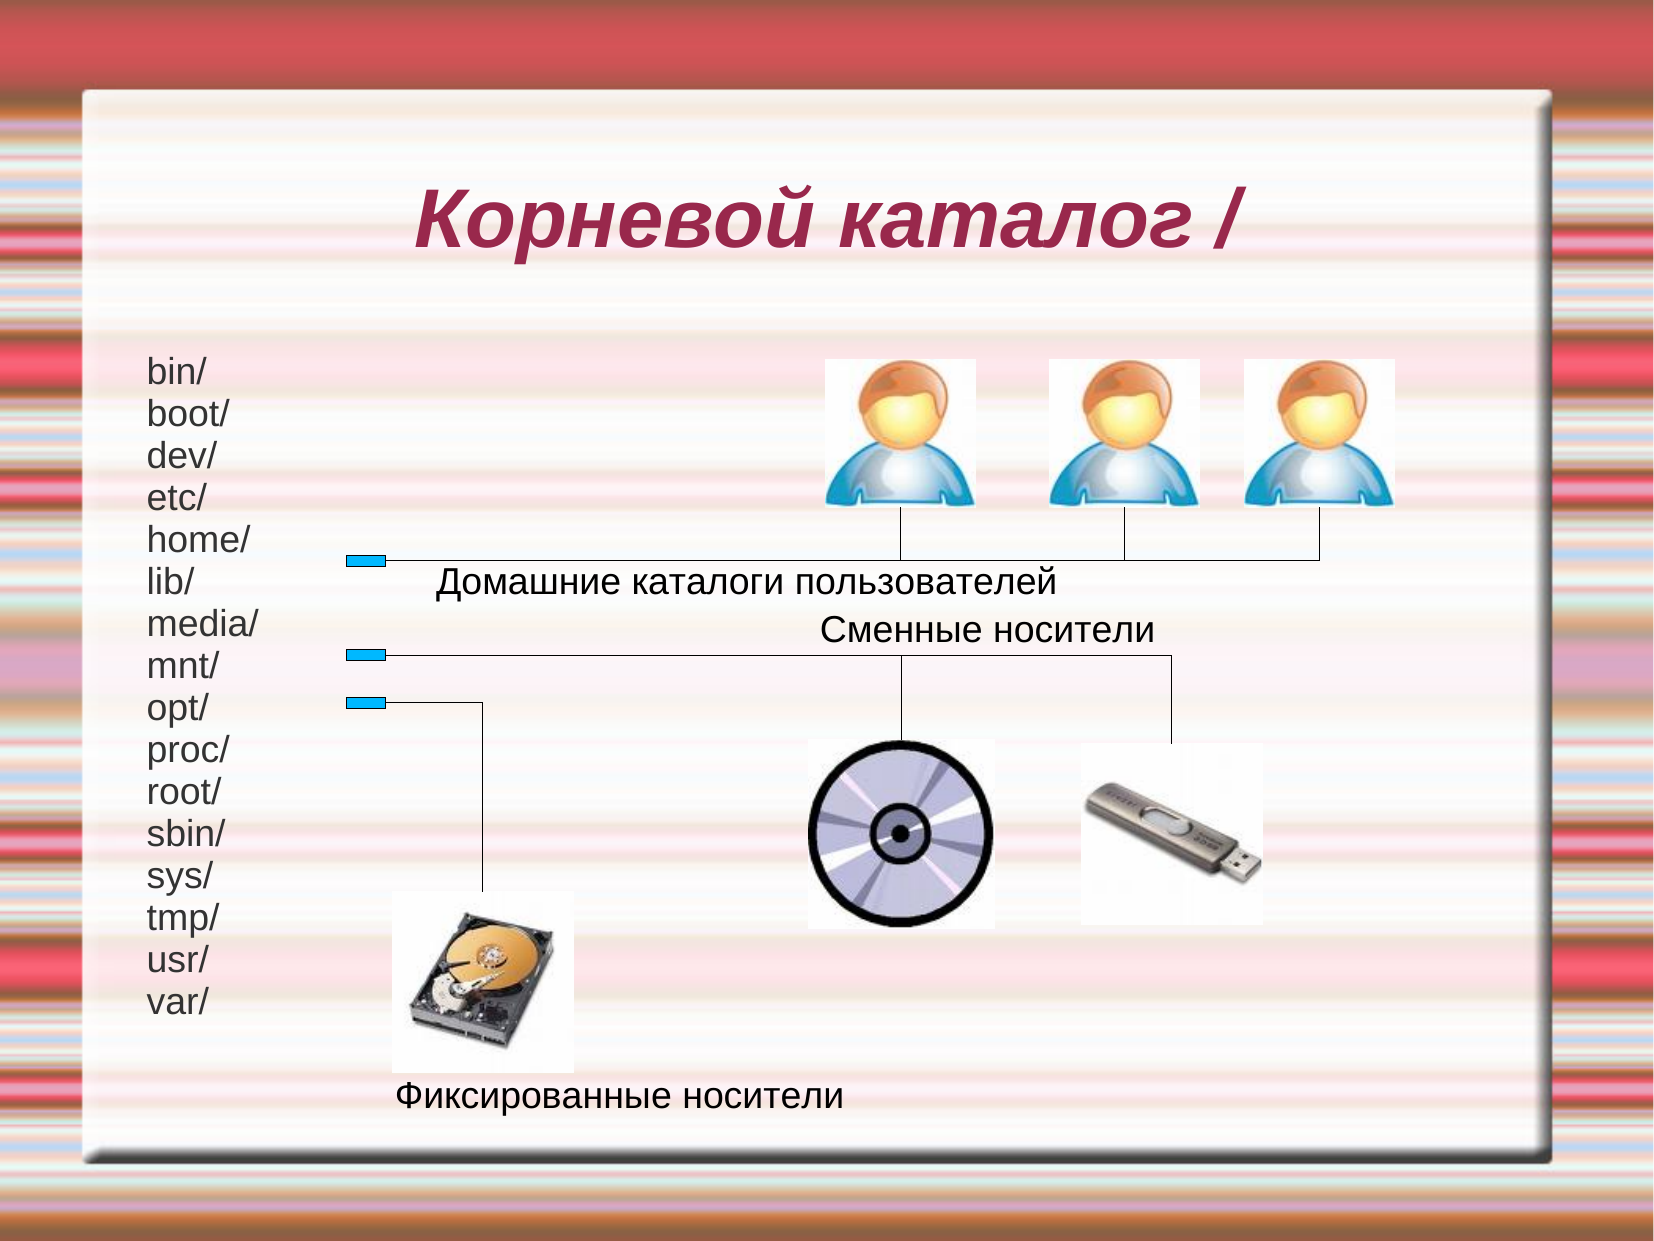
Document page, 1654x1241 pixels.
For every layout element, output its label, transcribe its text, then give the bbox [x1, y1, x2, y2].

text_box [346, 555, 386, 567]
text_box Домашние каталоги пользователей [436, 560, 1057, 604]
title Корневой каталог / [121, 114, 1534, 322]
text_box [346, 697, 386, 709]
picture [0, 0, 1654, 1241]
list bin/ boot/ dev/ etc/ home/ lib/ media/ mnt/ opt/ proc/ root/ sbin/ sys/ tmp/ usr/ var/ [134, 350, 416, 1133]
text_box [346, 649, 386, 661]
text_box Сменные носители [819, 608, 1155, 651]
text_box Фиксированные носители [394, 1074, 843, 1117]
